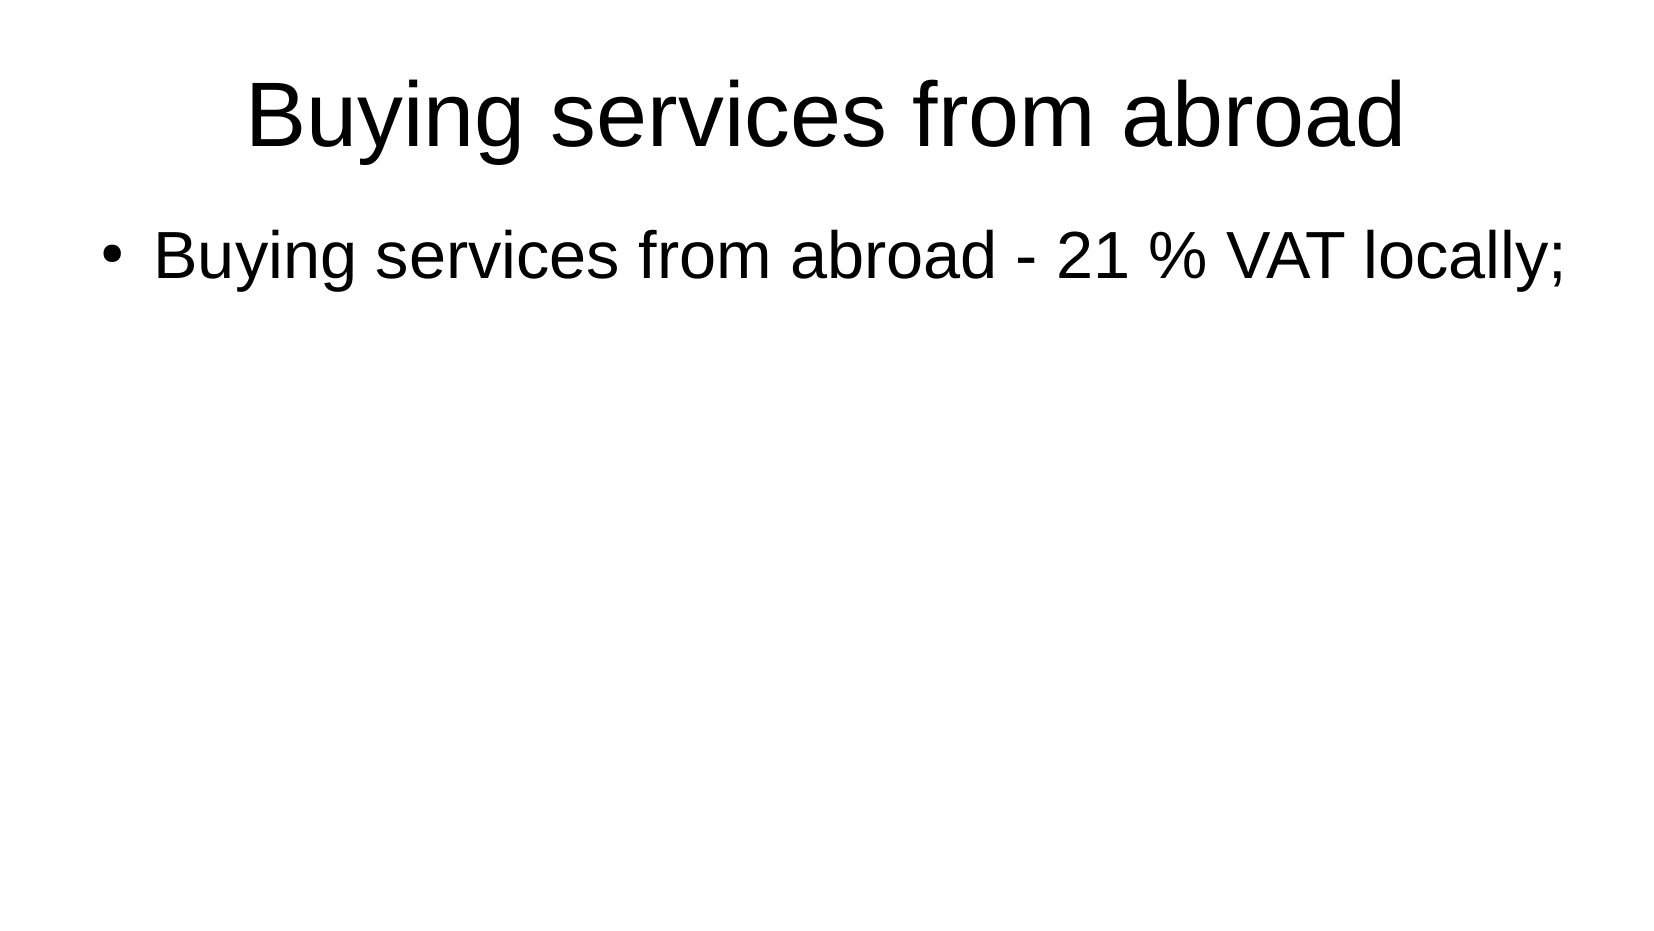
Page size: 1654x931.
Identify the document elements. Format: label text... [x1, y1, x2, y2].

list Buying services from abroad - 21 % VAT locally; [82, 217, 1571, 758]
title Buying services from abroad [82, 37, 1571, 193]
